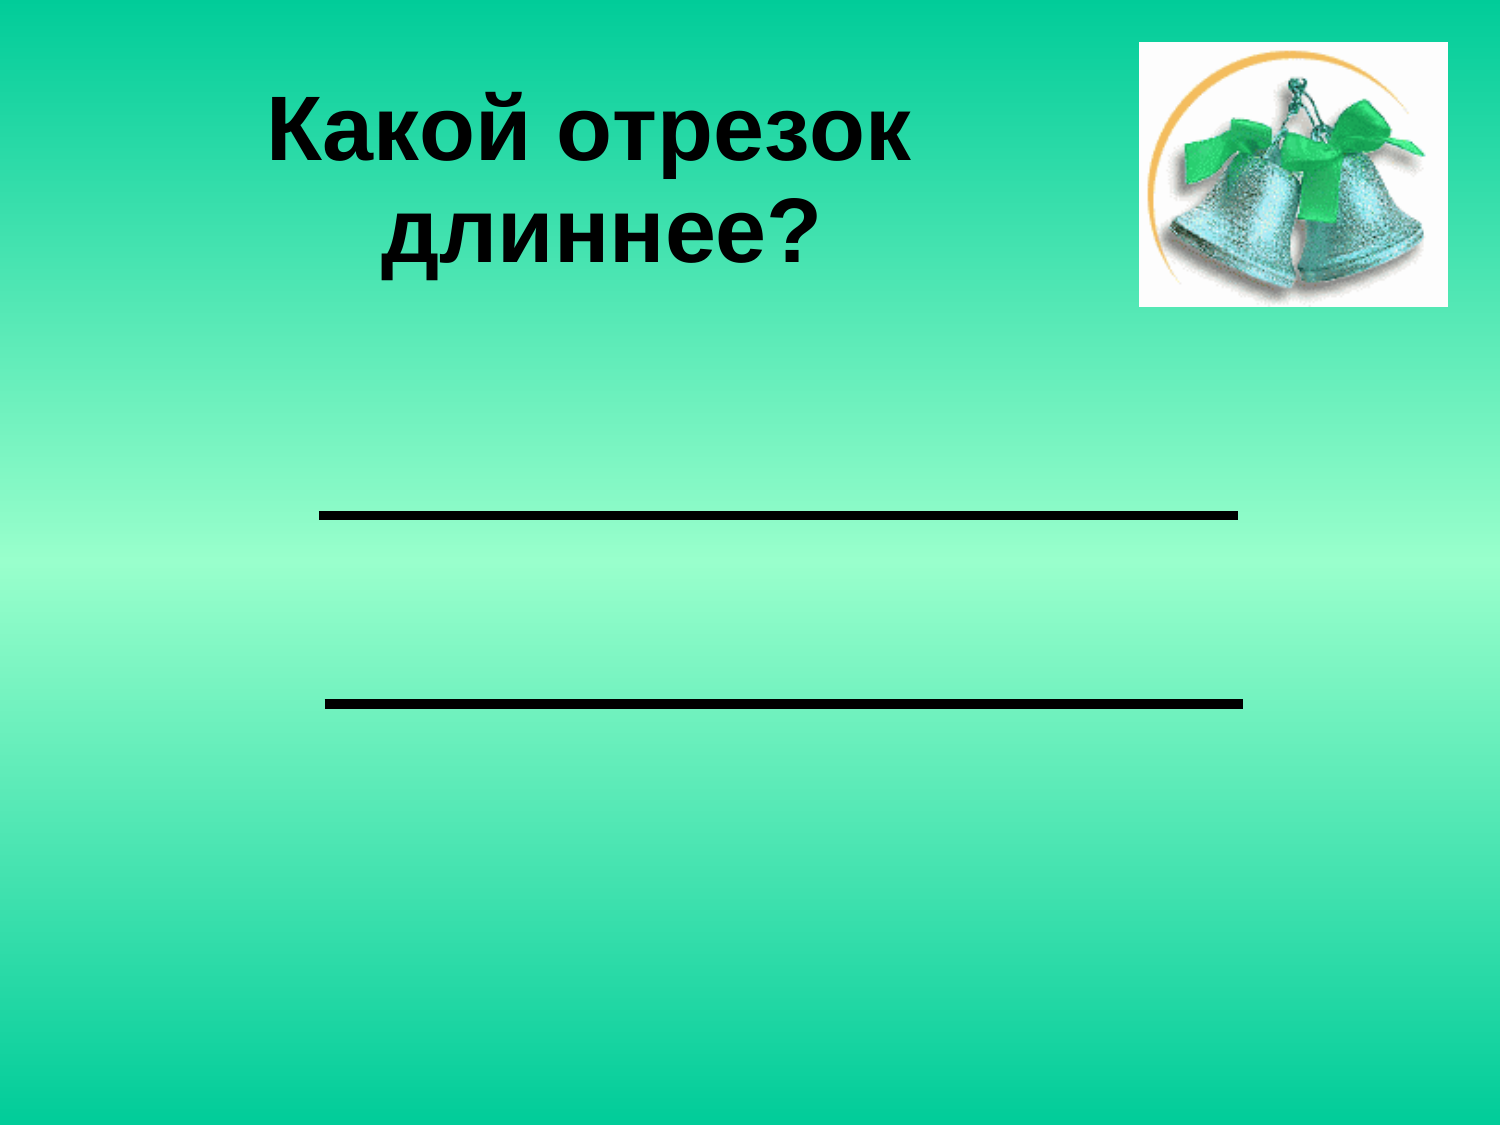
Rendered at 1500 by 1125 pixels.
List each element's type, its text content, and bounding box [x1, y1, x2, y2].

title Какой отрезок длиннее? [75, 45, 1105, 315]
picture [1139, 42, 1448, 307]
